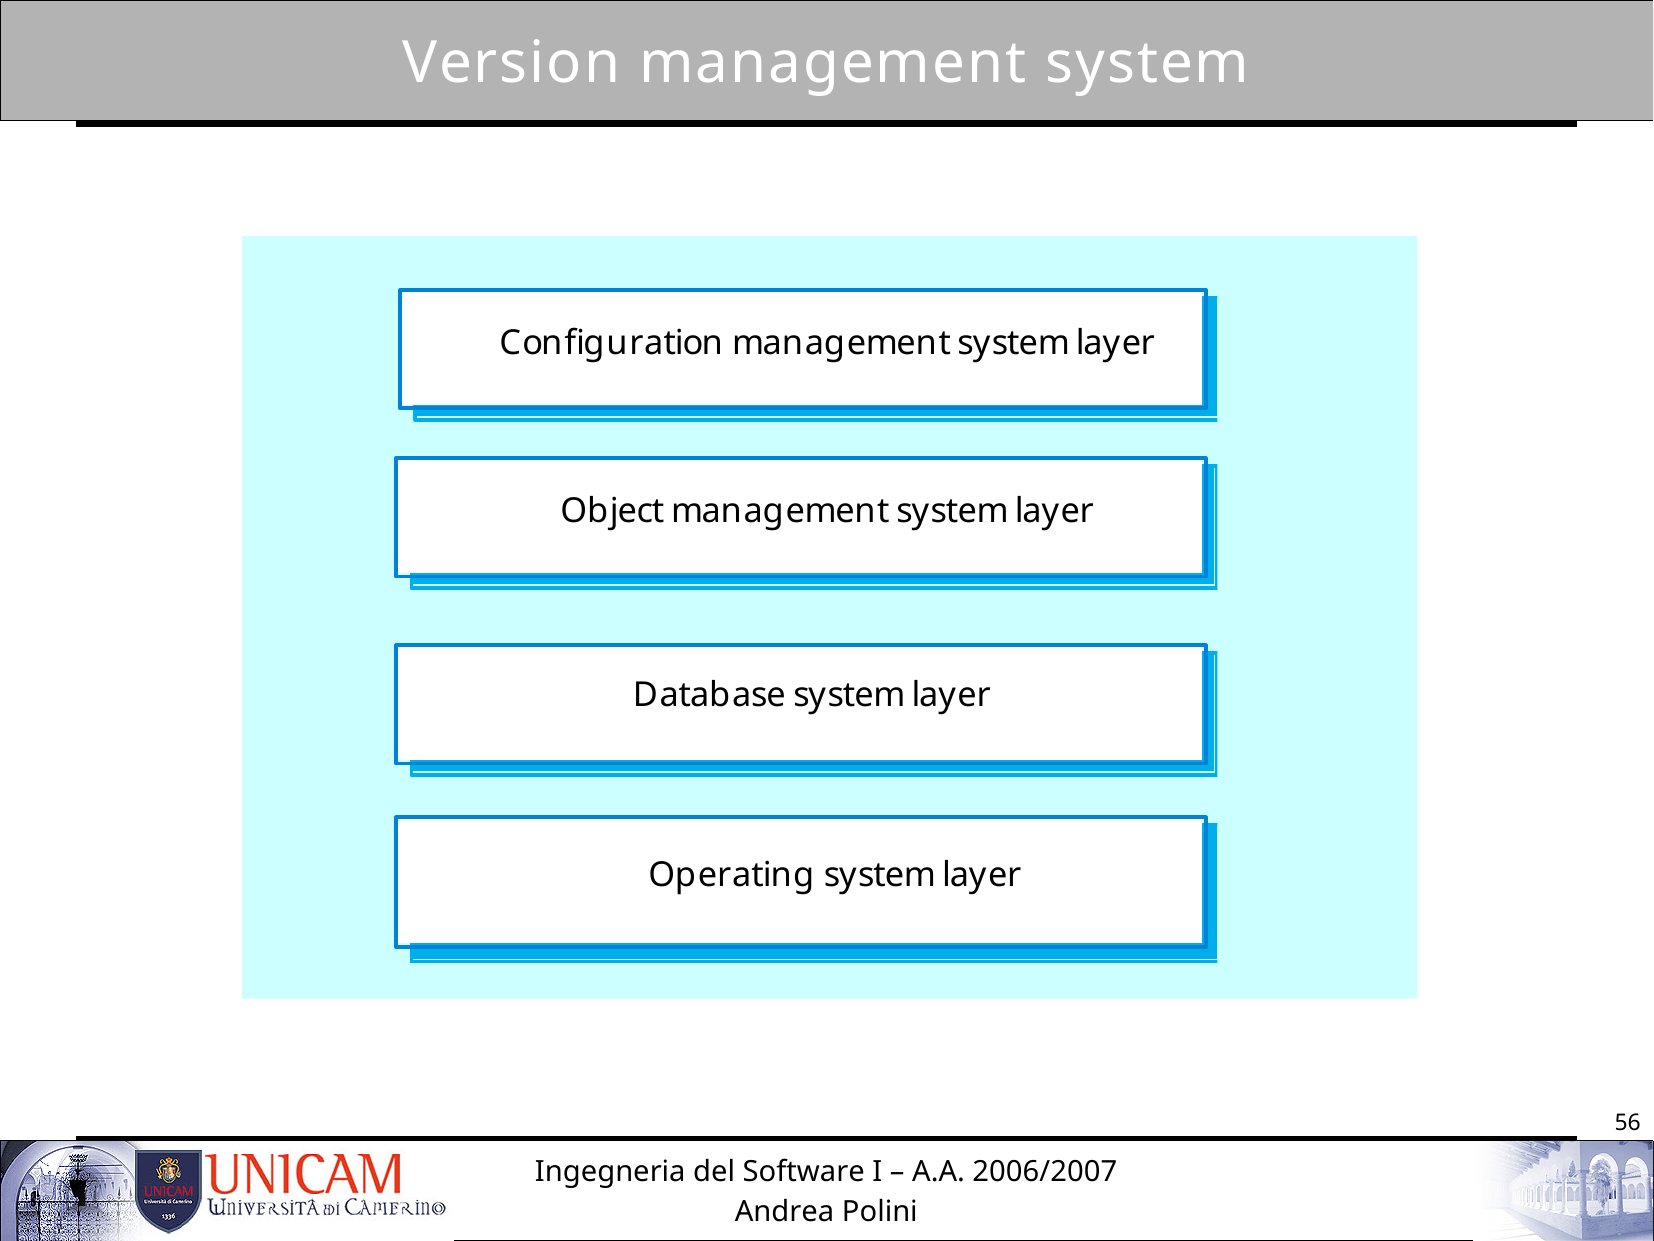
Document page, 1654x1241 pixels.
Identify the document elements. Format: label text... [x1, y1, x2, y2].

picture [1473, 1141, 1654, 1241]
title Version management system [0, 0, 1653, 121]
picture [0, 1141, 454, 1241]
text_box [242, 236, 1418, 999]
picture [392, 286, 1218, 963]
